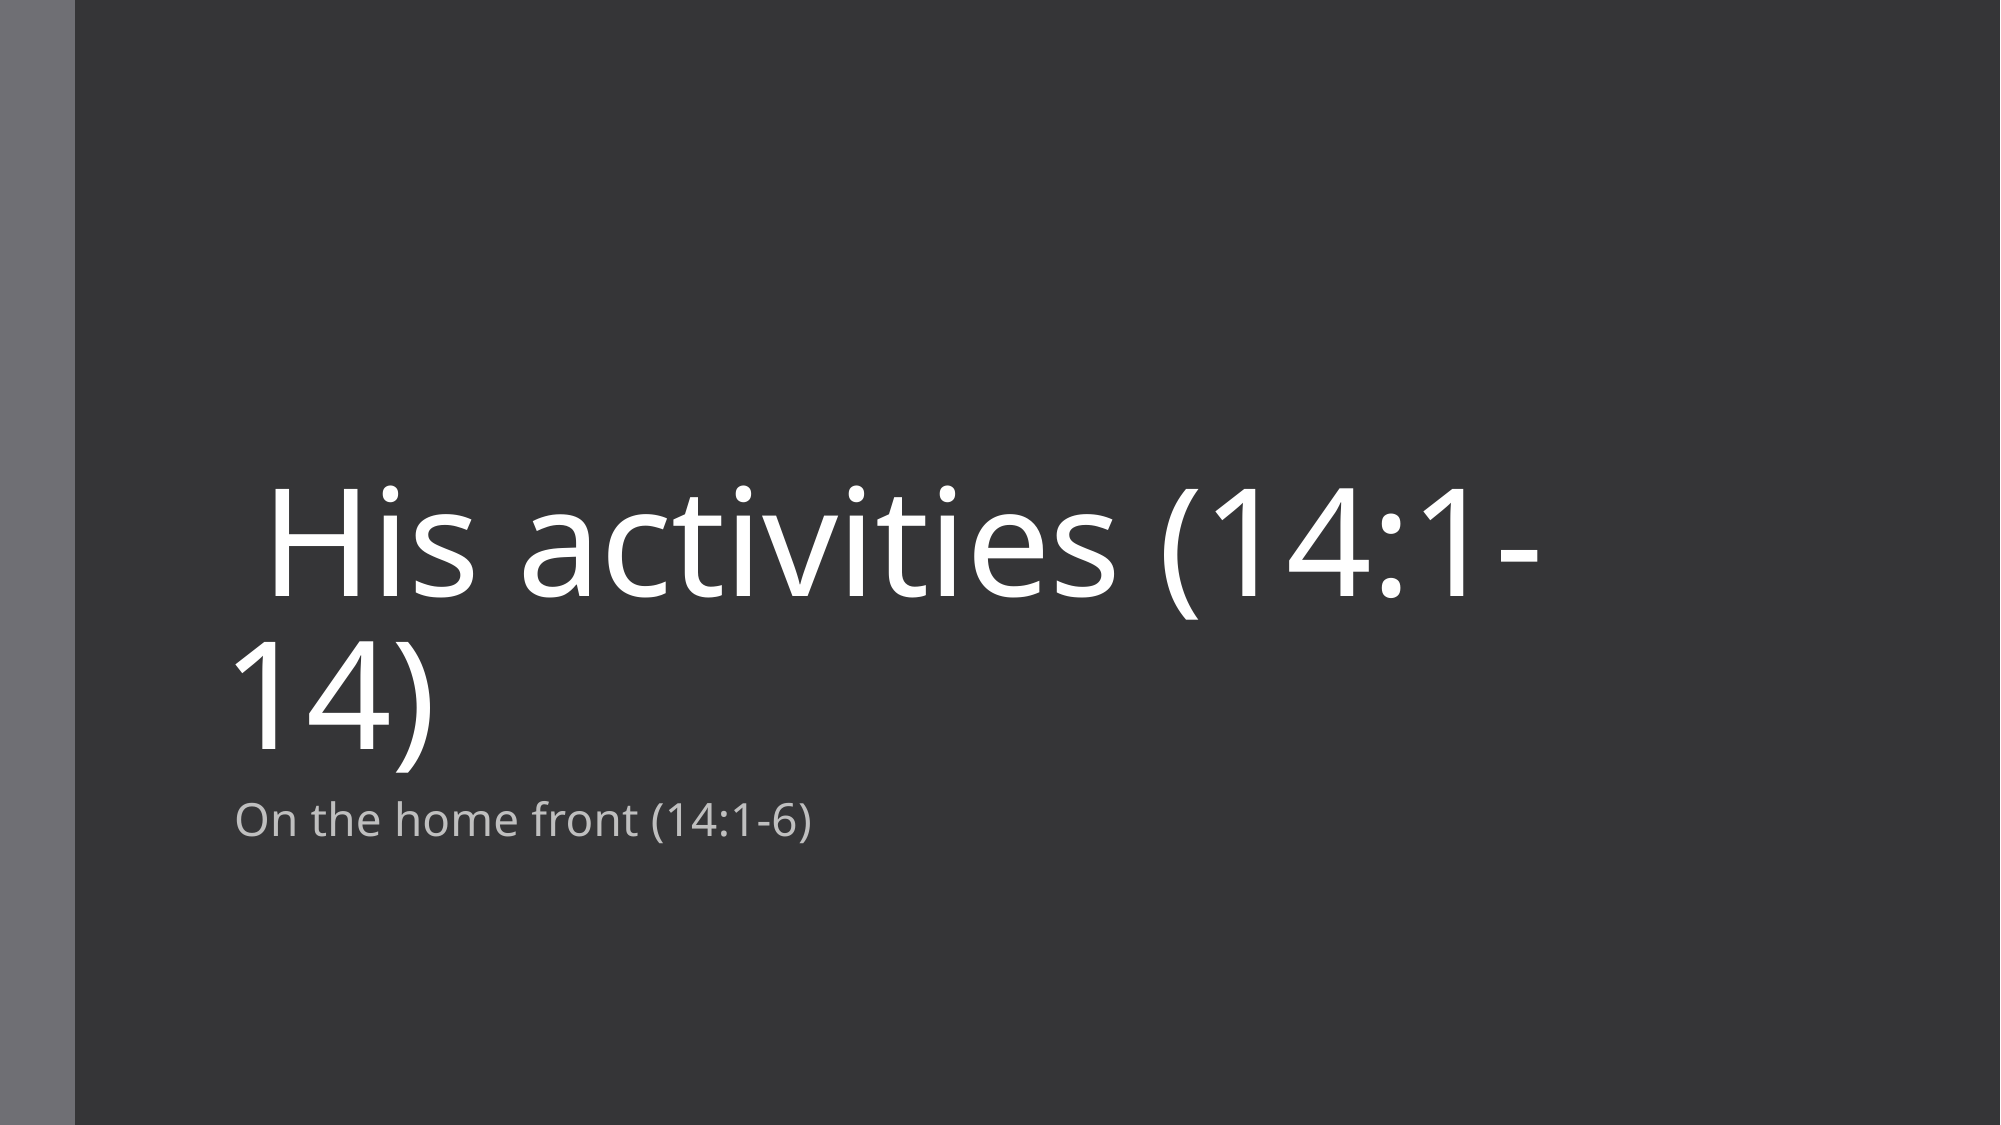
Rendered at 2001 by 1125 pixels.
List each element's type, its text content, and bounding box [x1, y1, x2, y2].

title His activities (14:1-14) [206, 124, 1752, 787]
subtitle On the home front (14:1-6) [206, 787, 1752, 1066]
